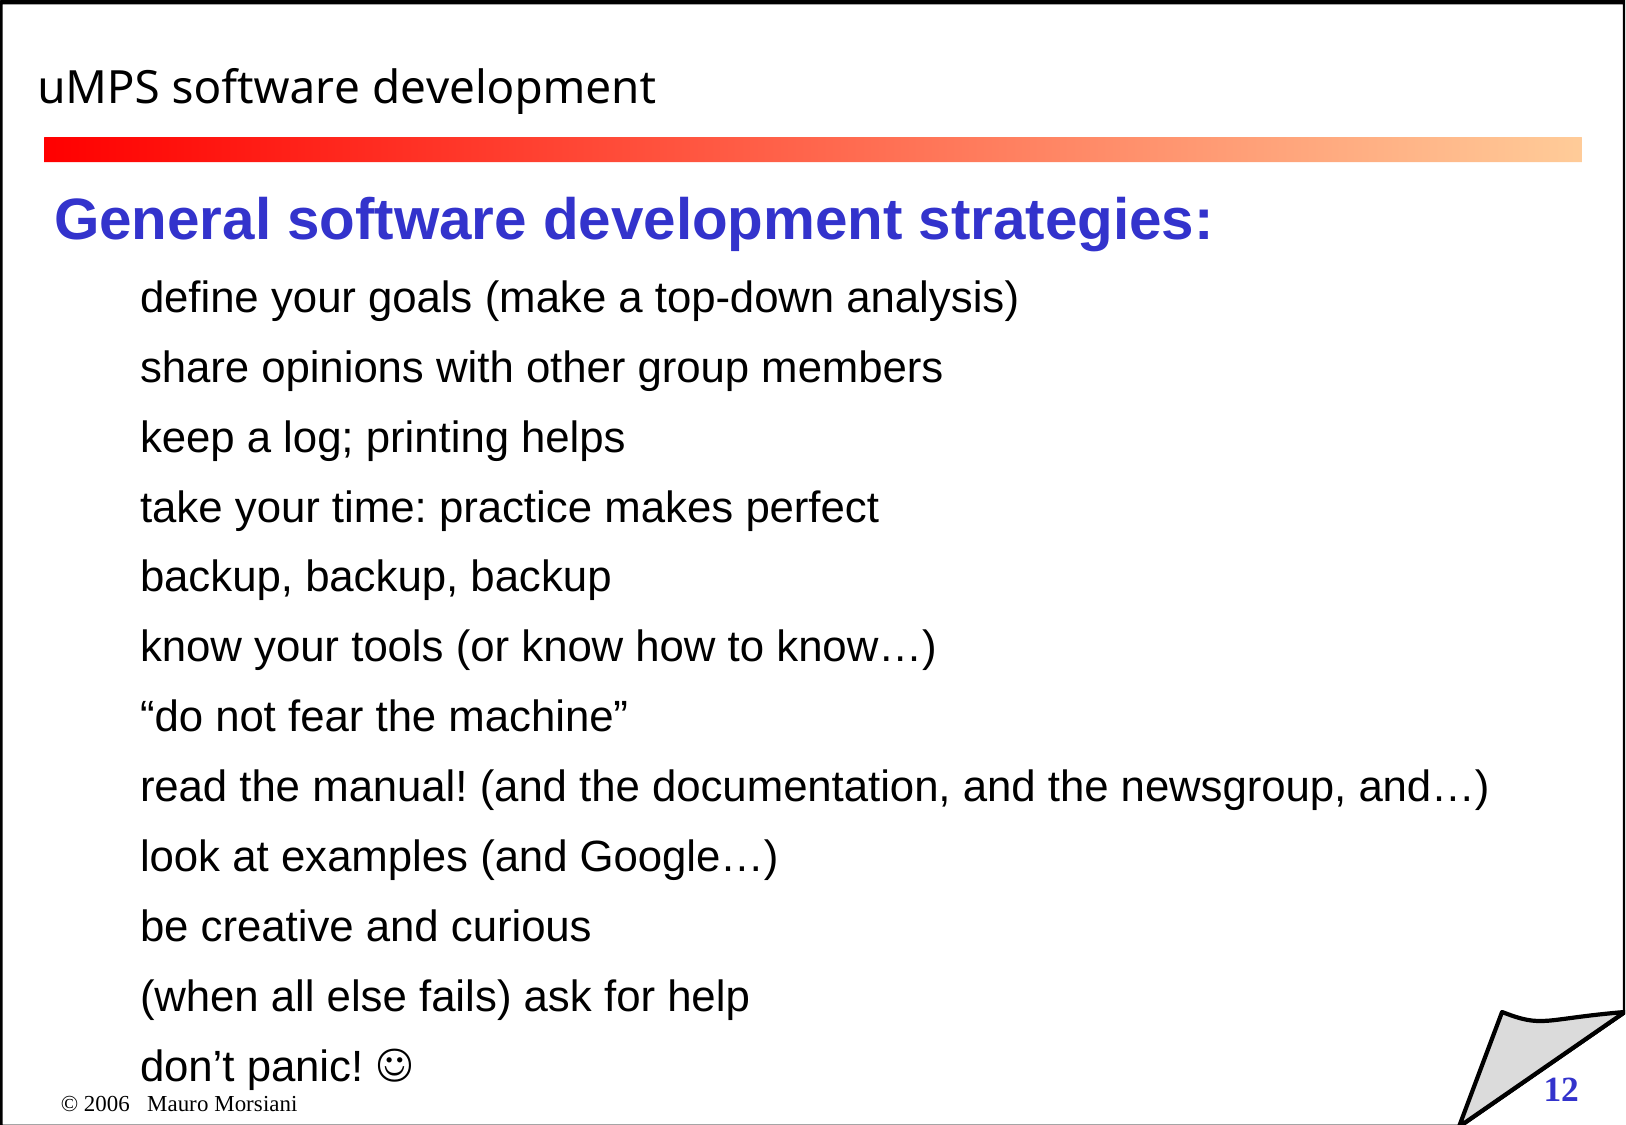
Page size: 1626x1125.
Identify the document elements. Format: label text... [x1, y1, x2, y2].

title uMPS software development [37, 44, 1588, 131]
list General software development strategies: define your goals (make a top-down analysis) share opinions with other group members keep a log; printing helps take your time: practice makes perfect backup, backup, backup know your tools (or know how to know…) “do not fear the machine” read the manual! (and the documentation, and the newsgroup, and…) look at examples (and Google…) be creative and curious (when all else fails) ask for help don’t panic!  [54, 187, 1571, 1125]
